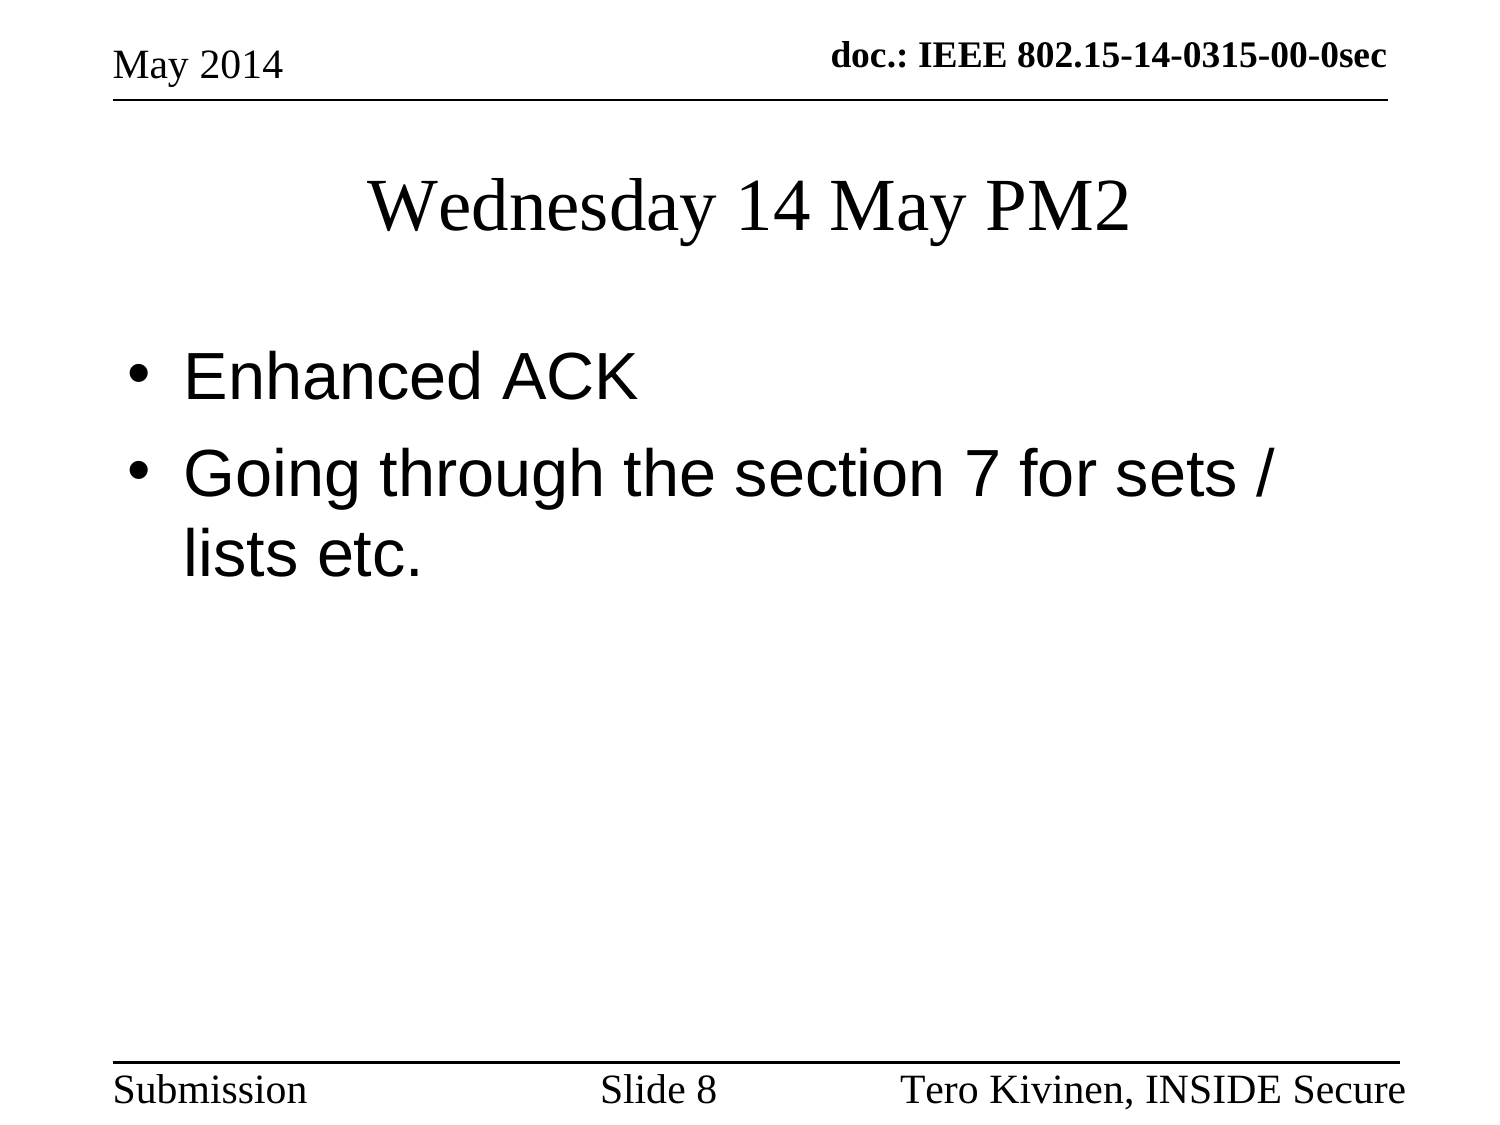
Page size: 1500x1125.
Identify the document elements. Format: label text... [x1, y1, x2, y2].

list Enhanced ACK Going through the section 7 for sets / lists etc. [112, 324, 1388, 978]
title Wednesday 14 May PM2 [112, 112, 1388, 288]
